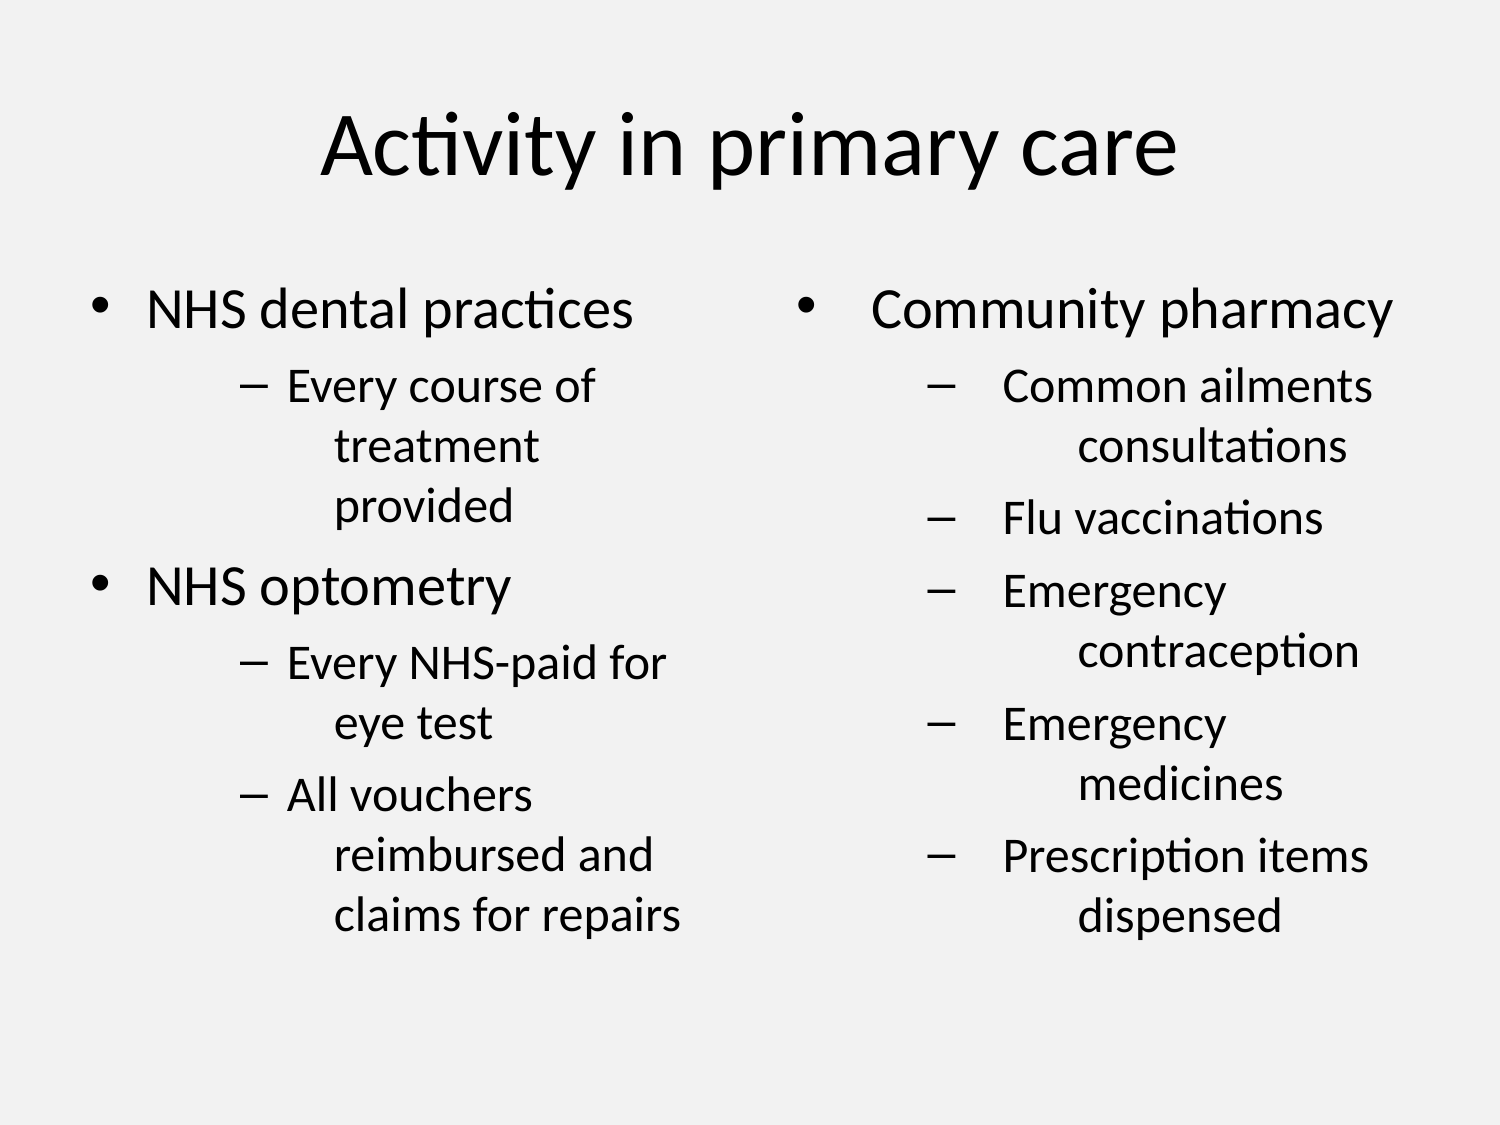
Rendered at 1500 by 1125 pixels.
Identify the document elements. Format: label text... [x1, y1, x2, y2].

list Community pharmacy Common ailments consultations Flu vaccinations Emergency contraception Emergency medicines Prescription items dispensed [762, 262, 1426, 1005]
title Activity in primary care [75, 45, 1426, 233]
list NHS dental practices Every course of treatment provided NHS optometry Every NHS-paid for eye test All vouchers reimbursed and claims for repairs [75, 262, 738, 1005]
